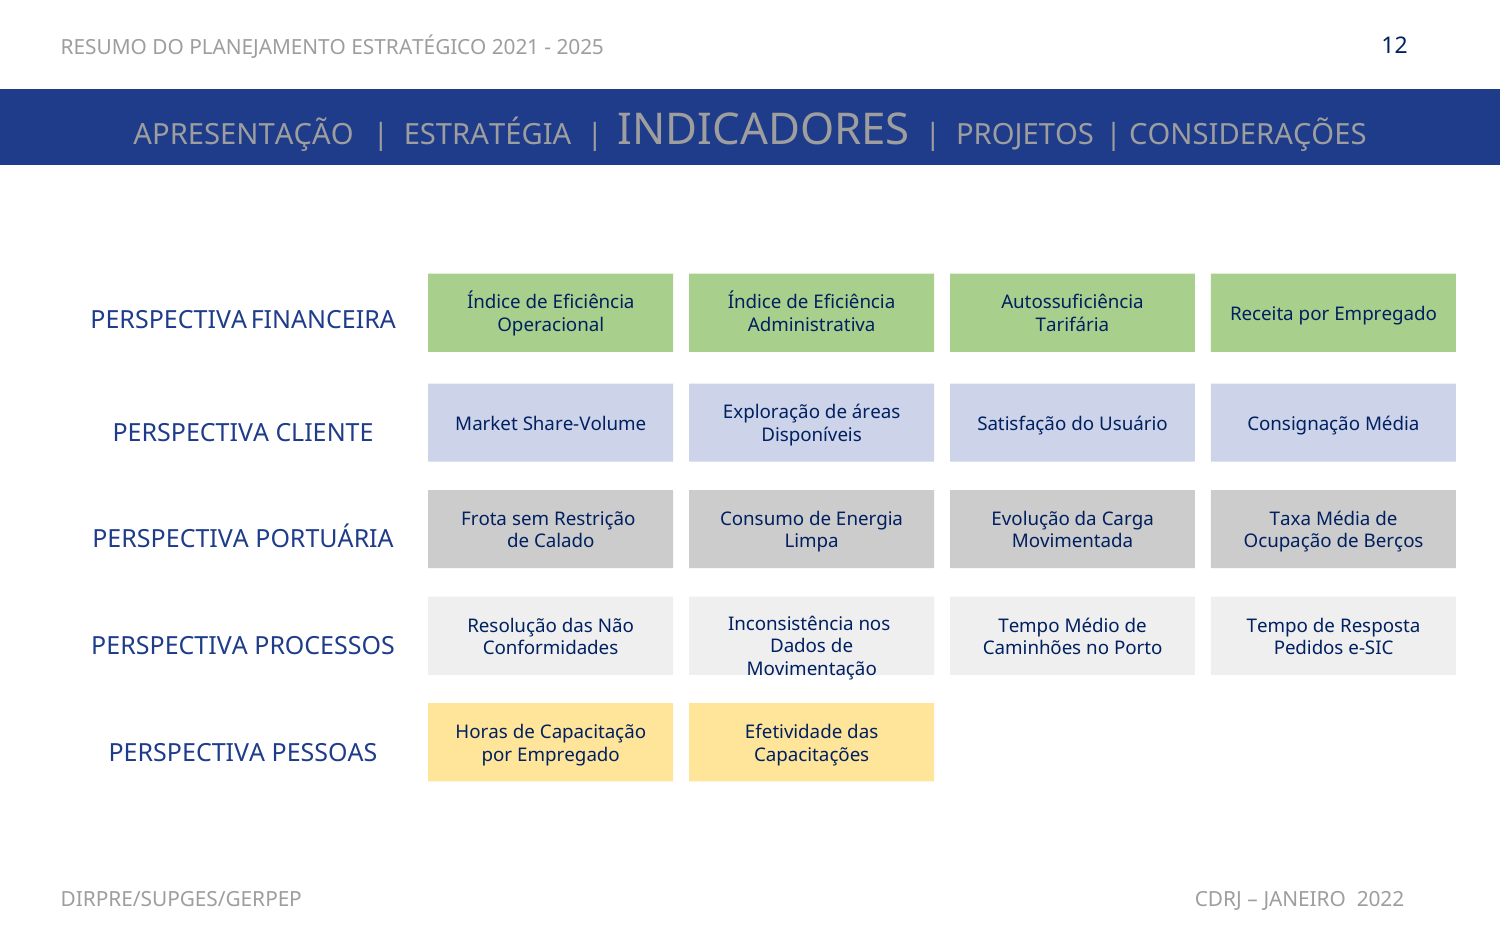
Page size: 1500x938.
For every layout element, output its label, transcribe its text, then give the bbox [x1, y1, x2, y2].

text_box Consumo de Energia Limpa [689, 490, 935, 569]
text_box Taxa Média de Ocupação de Berços [1210, 490, 1456, 569]
text_box Frota sem Restrição de Calado [428, 490, 674, 569]
text_box Resolução das Não Conformidades [428, 596, 674, 675]
text_box RESUMO DO PLANEJAMENTO ESTRATÉGICO 2021 - 2025 [45, 18, 881, 75]
text_box PERSPECTIVA PORTUÁRIA [42, 503, 445, 570]
text_box Índice de Eficiência Operacional [428, 273, 674, 352]
text_box CDRJ – JANEIRO 2022 [1179, 870, 1455, 926]
text_box Horas de Capacitação por Empregado [428, 703, 674, 782]
text_box Exploração de áreas Disponíveis [689, 383, 935, 462]
text_box Tempo Médio de Caminhões no Porto [950, 596, 1195, 675]
text_box PERSPECTIVA PROCESSOS [42, 610, 445, 676]
text_box Evolução da Carga Movimentada [950, 490, 1195, 569]
text_box PERSPECTIVA PESSOAS [42, 716, 445, 783]
text_box Receita por Empregado [1210, 273, 1456, 352]
text_box Satisfação do Usuário [950, 383, 1195, 462]
text_box PERSPECTIVA CLIENTE [42, 396, 445, 463]
text_box PERSPECTIVA FINANCEIRA [42, 290, 445, 357]
text_box Autossuficiência Tarifária [950, 273, 1195, 352]
text_box Tempo de Resposta Pedidos e-SIC [1210, 596, 1456, 675]
text_box Inconsistência nos Dados de Movimentação [689, 596, 935, 675]
text_box Market Share-Volume [428, 383, 674, 462]
text_box ‹#› [1366, 10, 1457, 83]
text_box Efetividade das Capacitações [689, 703, 935, 782]
text_box DIRPRE/SUPGES/GERPEP [45, 870, 320, 926]
text_box Índice de Eficiência Administrativa [689, 273, 935, 352]
text_box Consignação Média [1210, 383, 1456, 462]
text_box APRESENTAÇÃO | ESTRATÉGIA | INDICADORES | PROJETOS | CONSIDERAÇÕES [0, 85, 1500, 169]
